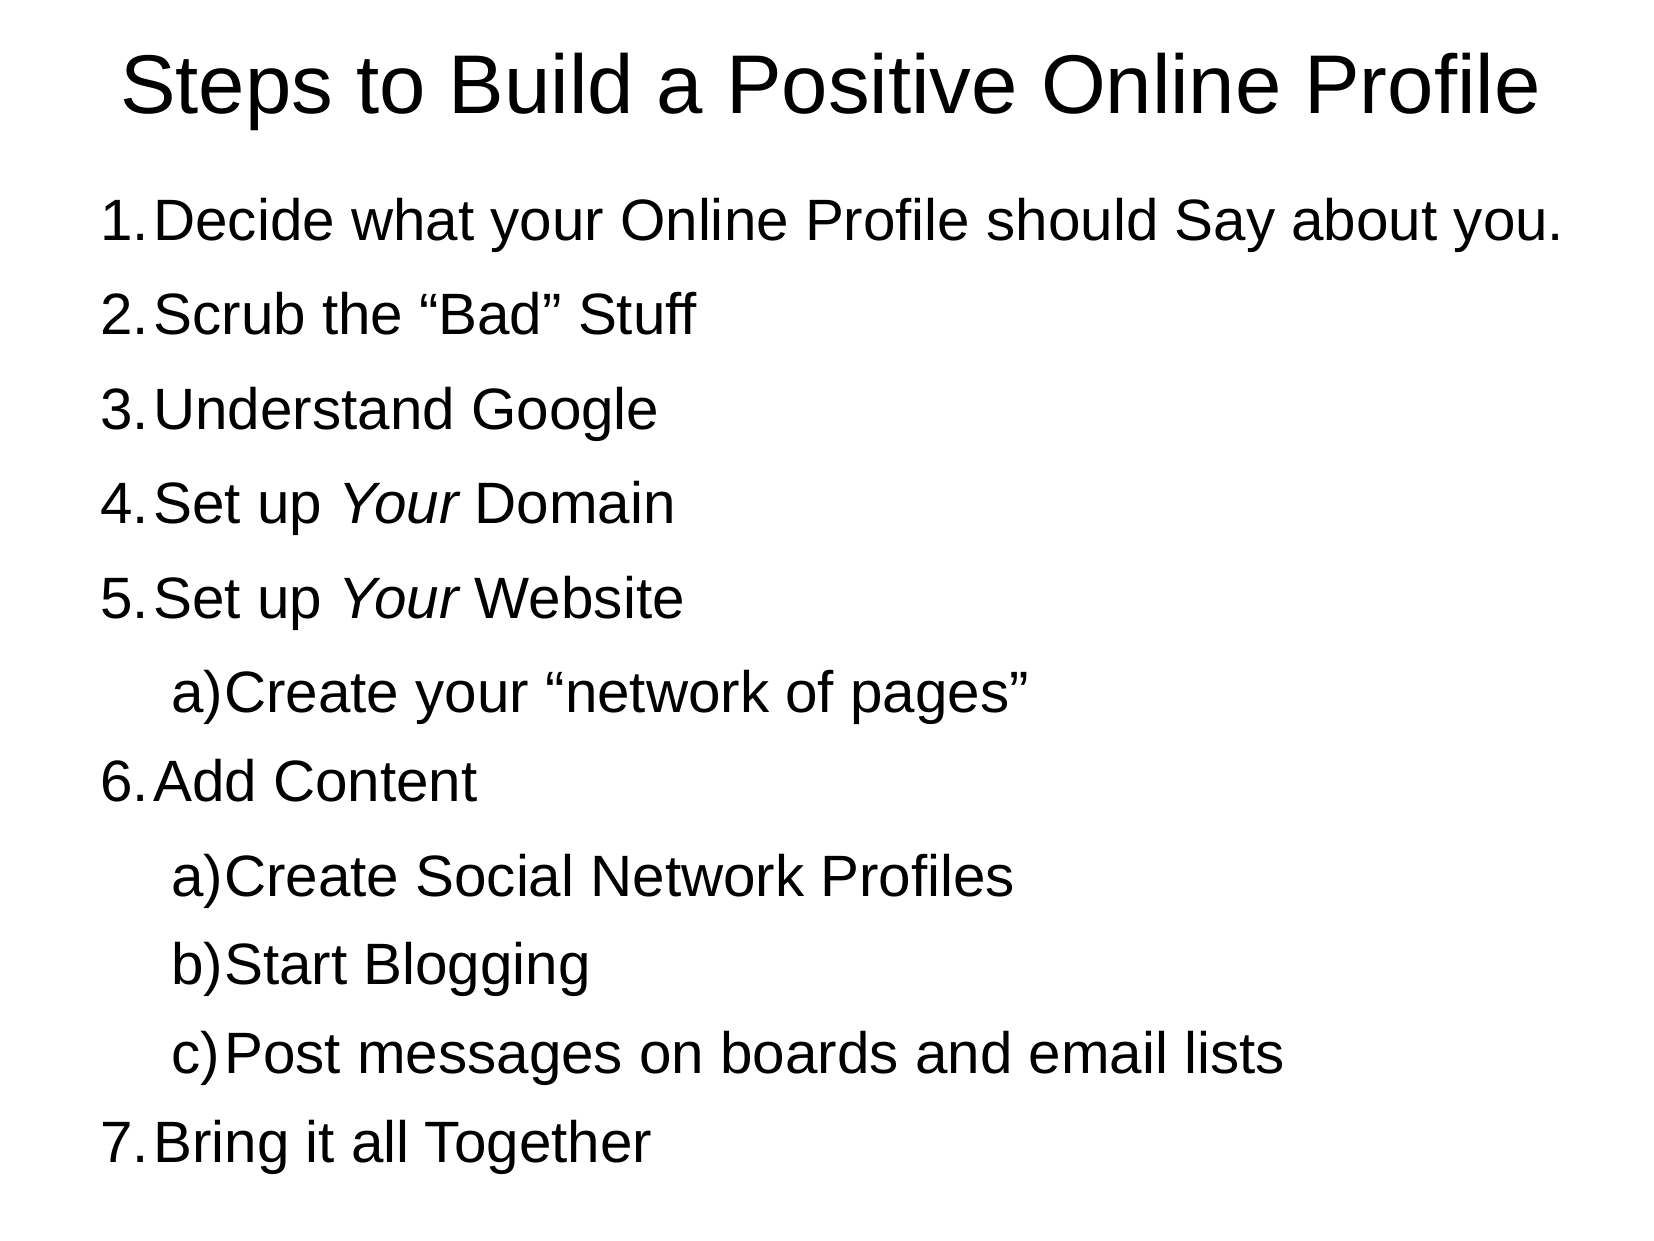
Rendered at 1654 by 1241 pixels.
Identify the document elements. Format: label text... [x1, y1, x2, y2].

list Decide what your Online Profile should Say about you. Scrub the “Bad” Stuff Understand Google Set up Your Domain Set up Your Website Create your “network of pages” Add Content Create Social Network Profiles Start Blogging Post messages on boards and email lists Bring it all Together [82, 187, 1571, 1201]
title Steps to Build a Positive Online Profile [86, 19, 1576, 151]
